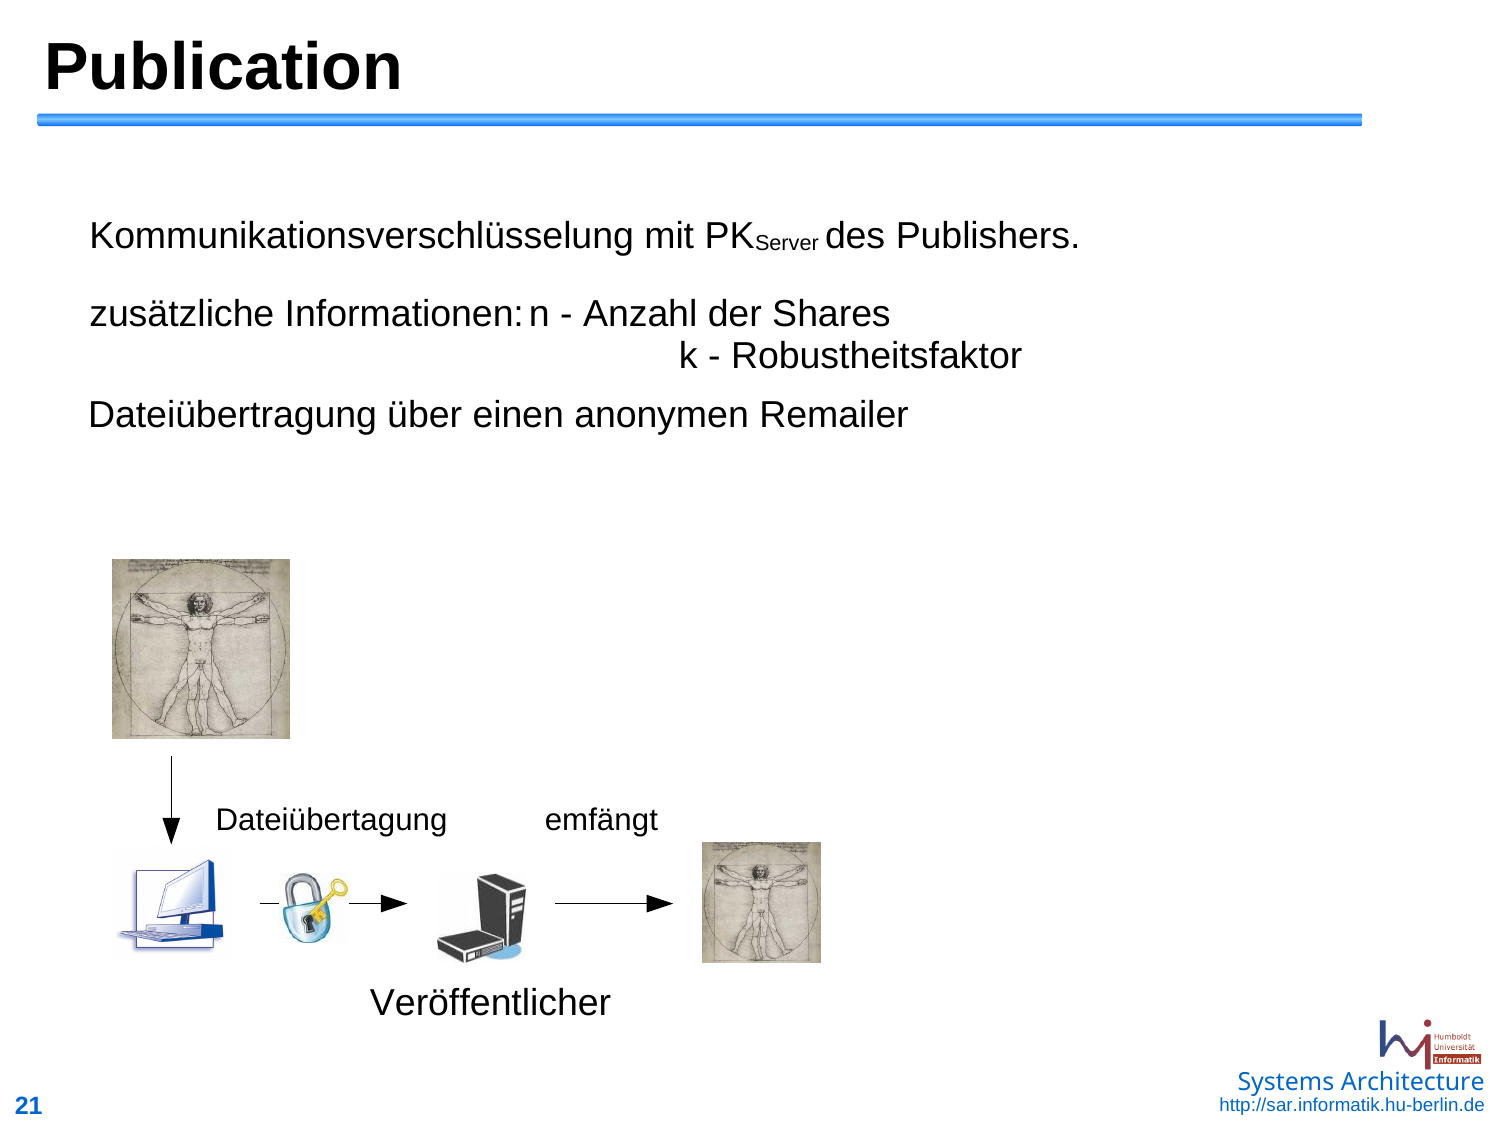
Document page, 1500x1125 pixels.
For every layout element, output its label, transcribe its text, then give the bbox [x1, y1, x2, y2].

text_box Dateiübertagung [200, 794, 472, 845]
picture [1376, 1016, 1483, 1071]
title Publication [29, 20, 1500, 114]
text_box Kommunikationsverschlüsselung mit PKServer des Publishers. [64, 206, 1116, 276]
text_box zusätzliche Informationen: n - Anzahl der Shares k - Robustheitsfaktor [64, 284, 1144, 384]
text_box emfängt [530, 795, 674, 845]
picture [437, 873, 526, 963]
picture [112, 844, 231, 963]
text_box Veröffentlicher [355, 974, 627, 1032]
text_box Dateiübertragung über einen anonymen Remailer [62, 386, 943, 443]
picture [702, 842, 821, 963]
picture [279, 873, 349, 943]
picture [112, 559, 290, 739]
